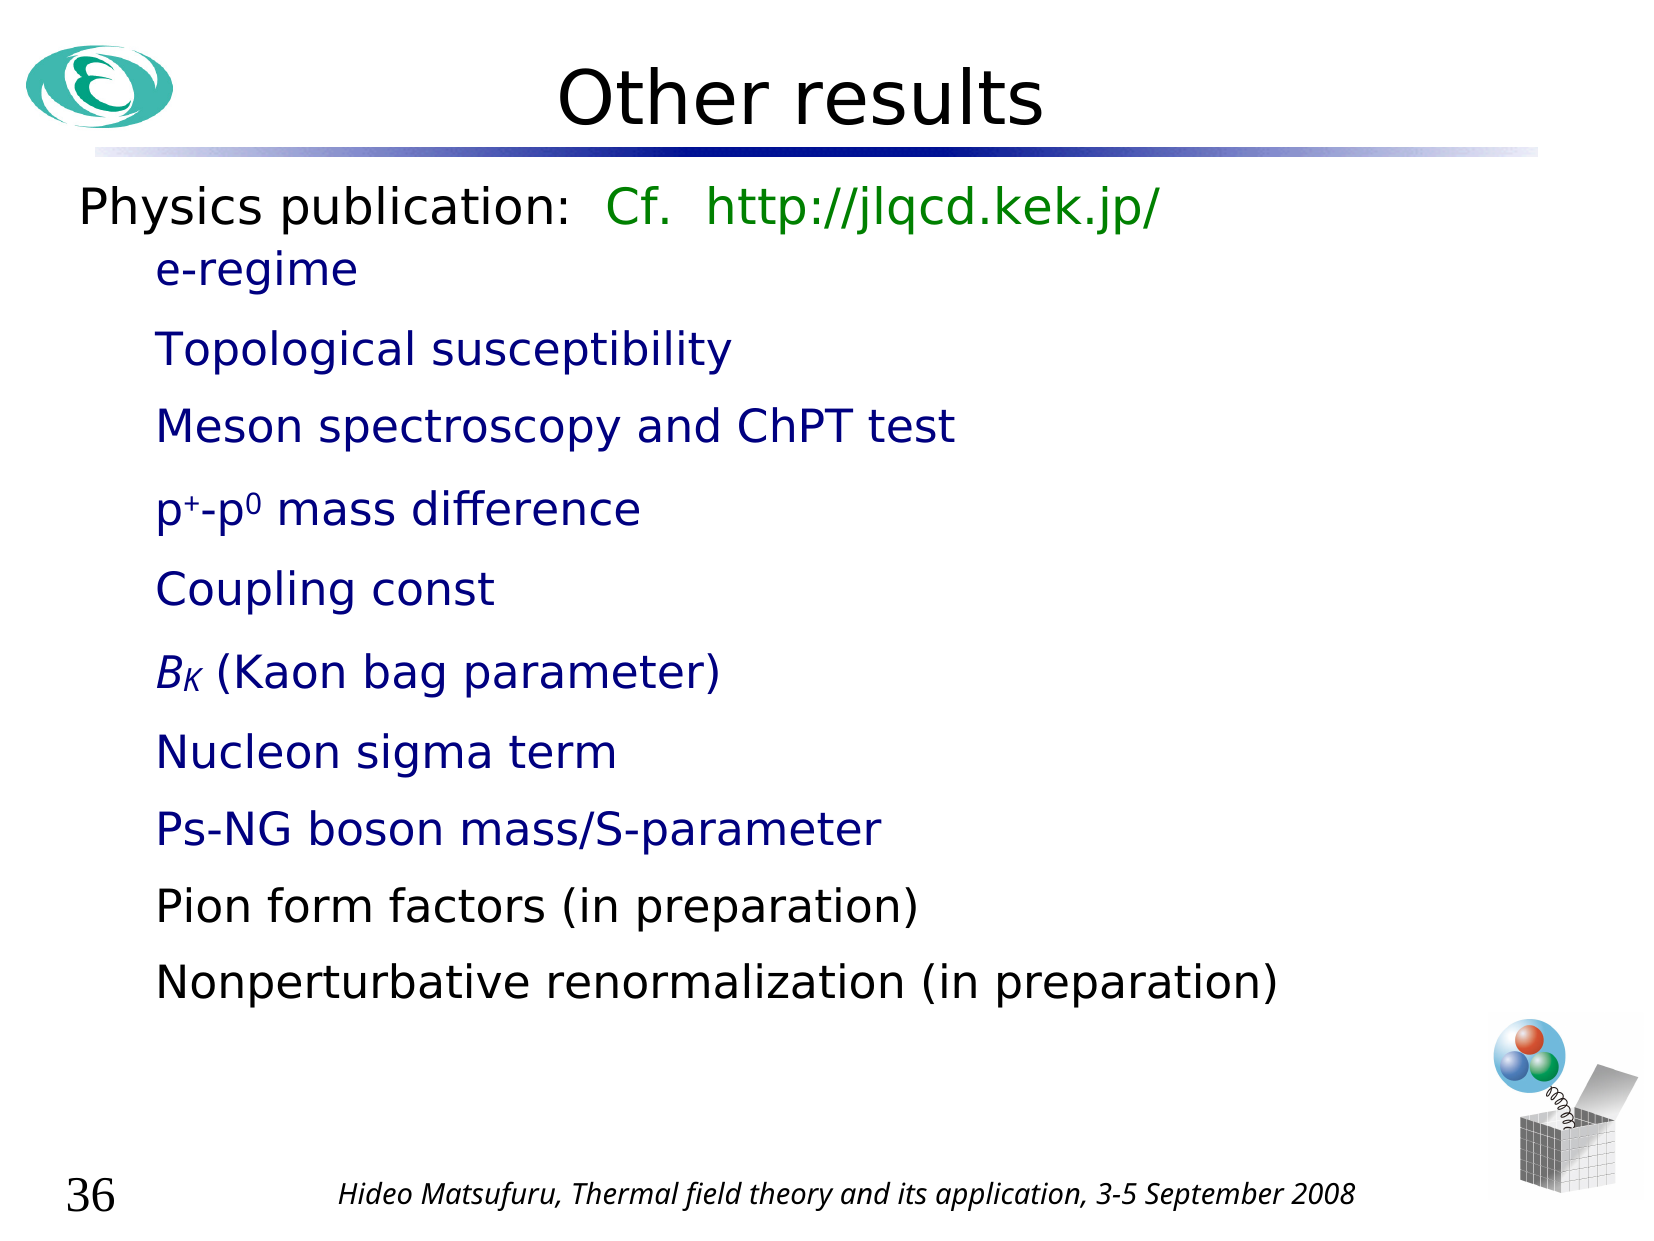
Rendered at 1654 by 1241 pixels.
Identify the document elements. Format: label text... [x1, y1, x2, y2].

title Other results [177, 45, 1426, 152]
list Physics publication: Cf. http://jlqcd.kek.jp/ e-regime Topological susceptibility Meson spectroscopy and ChPT test p+-p0 mass difference Coupling const BK (Kaon bag parameter) Nucleon sigma term Ps-NG boson mass/S-parameter Pion form factors (in preparation) Nonperturbative renormalization (in preparation) [60, 178, 1564, 1089]
picture [20, 37, 179, 136]
picture [95, 147, 1538, 157]
picture [1488, 1012, 1644, 1200]
